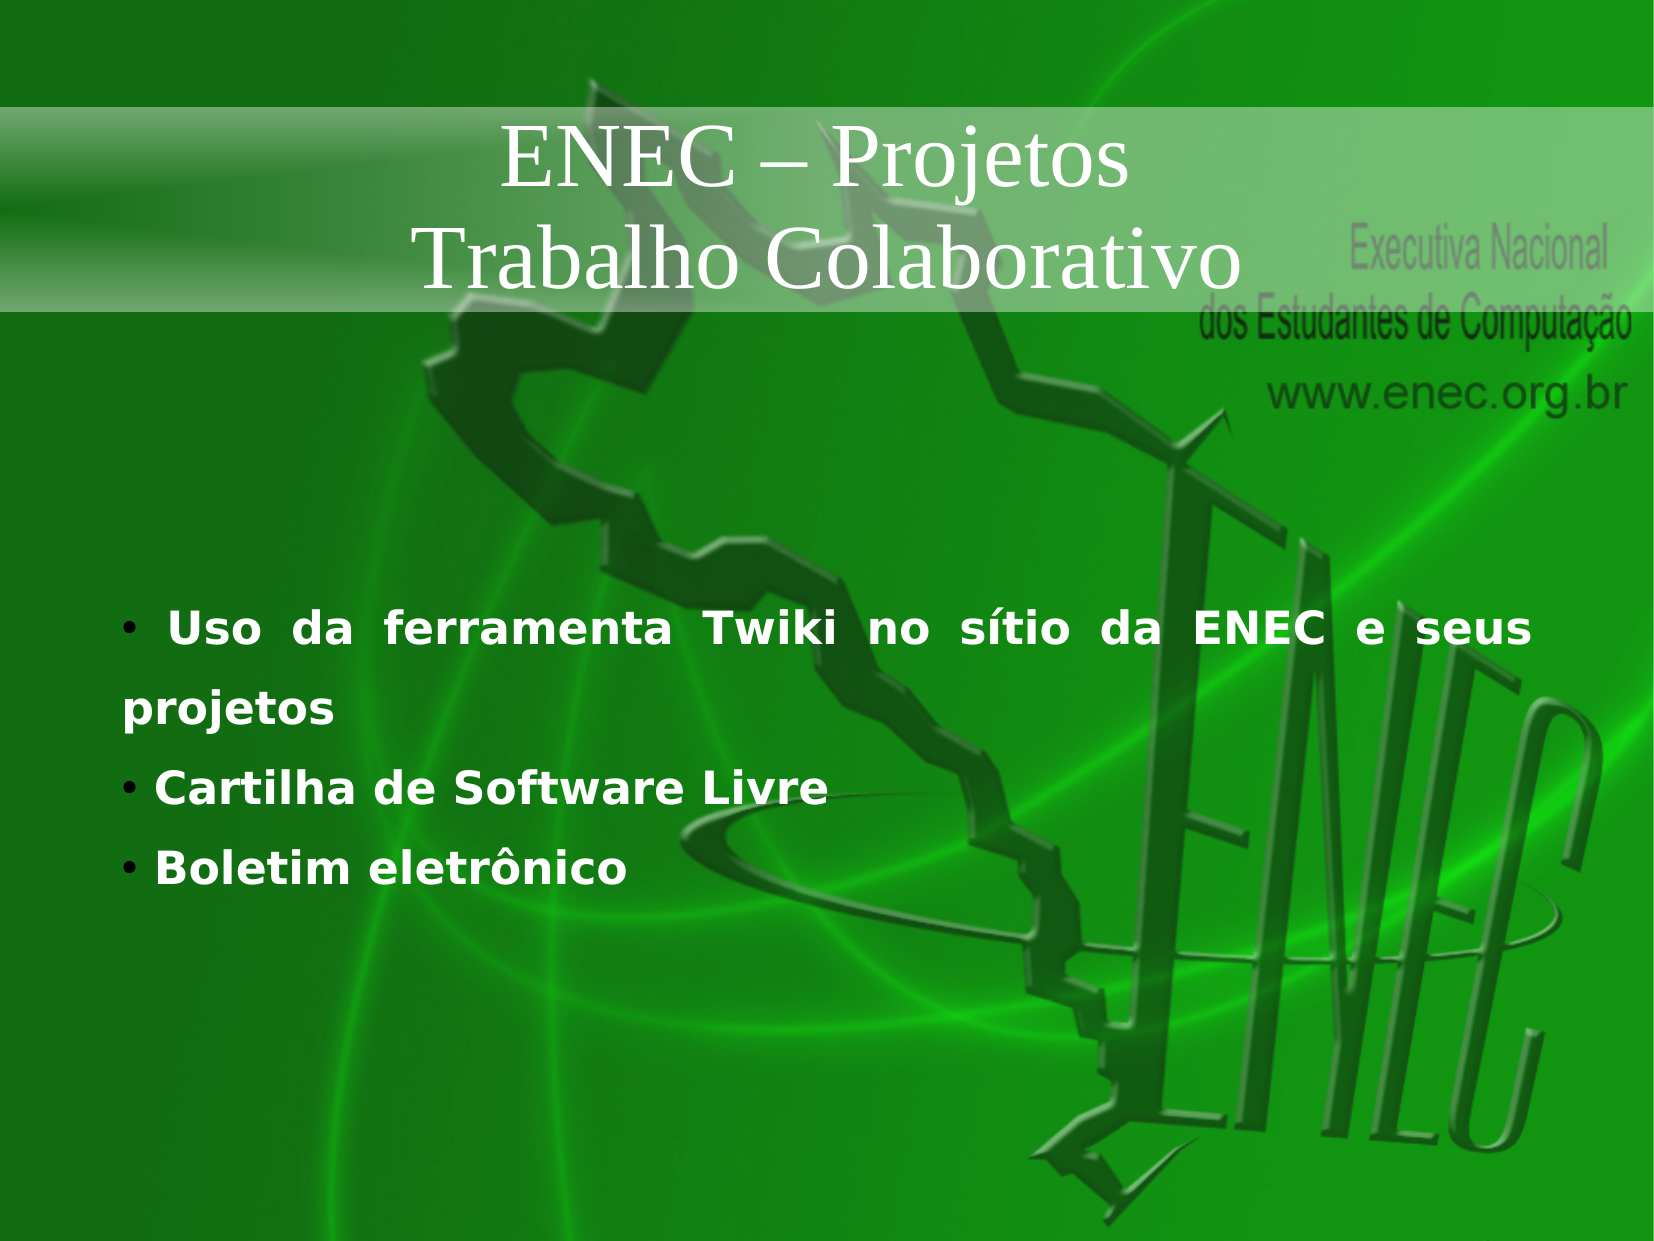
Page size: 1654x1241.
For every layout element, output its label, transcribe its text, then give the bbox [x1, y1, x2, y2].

title ENEC – Projetos Trabalho Colaborativo [121, 95, 1534, 318]
subtitle Uso da ferramenta Twiki no sítio da ENEC e seus projetos Cartilha de Software Livre Boletim eletrônico [121, 344, 1534, 1127]
